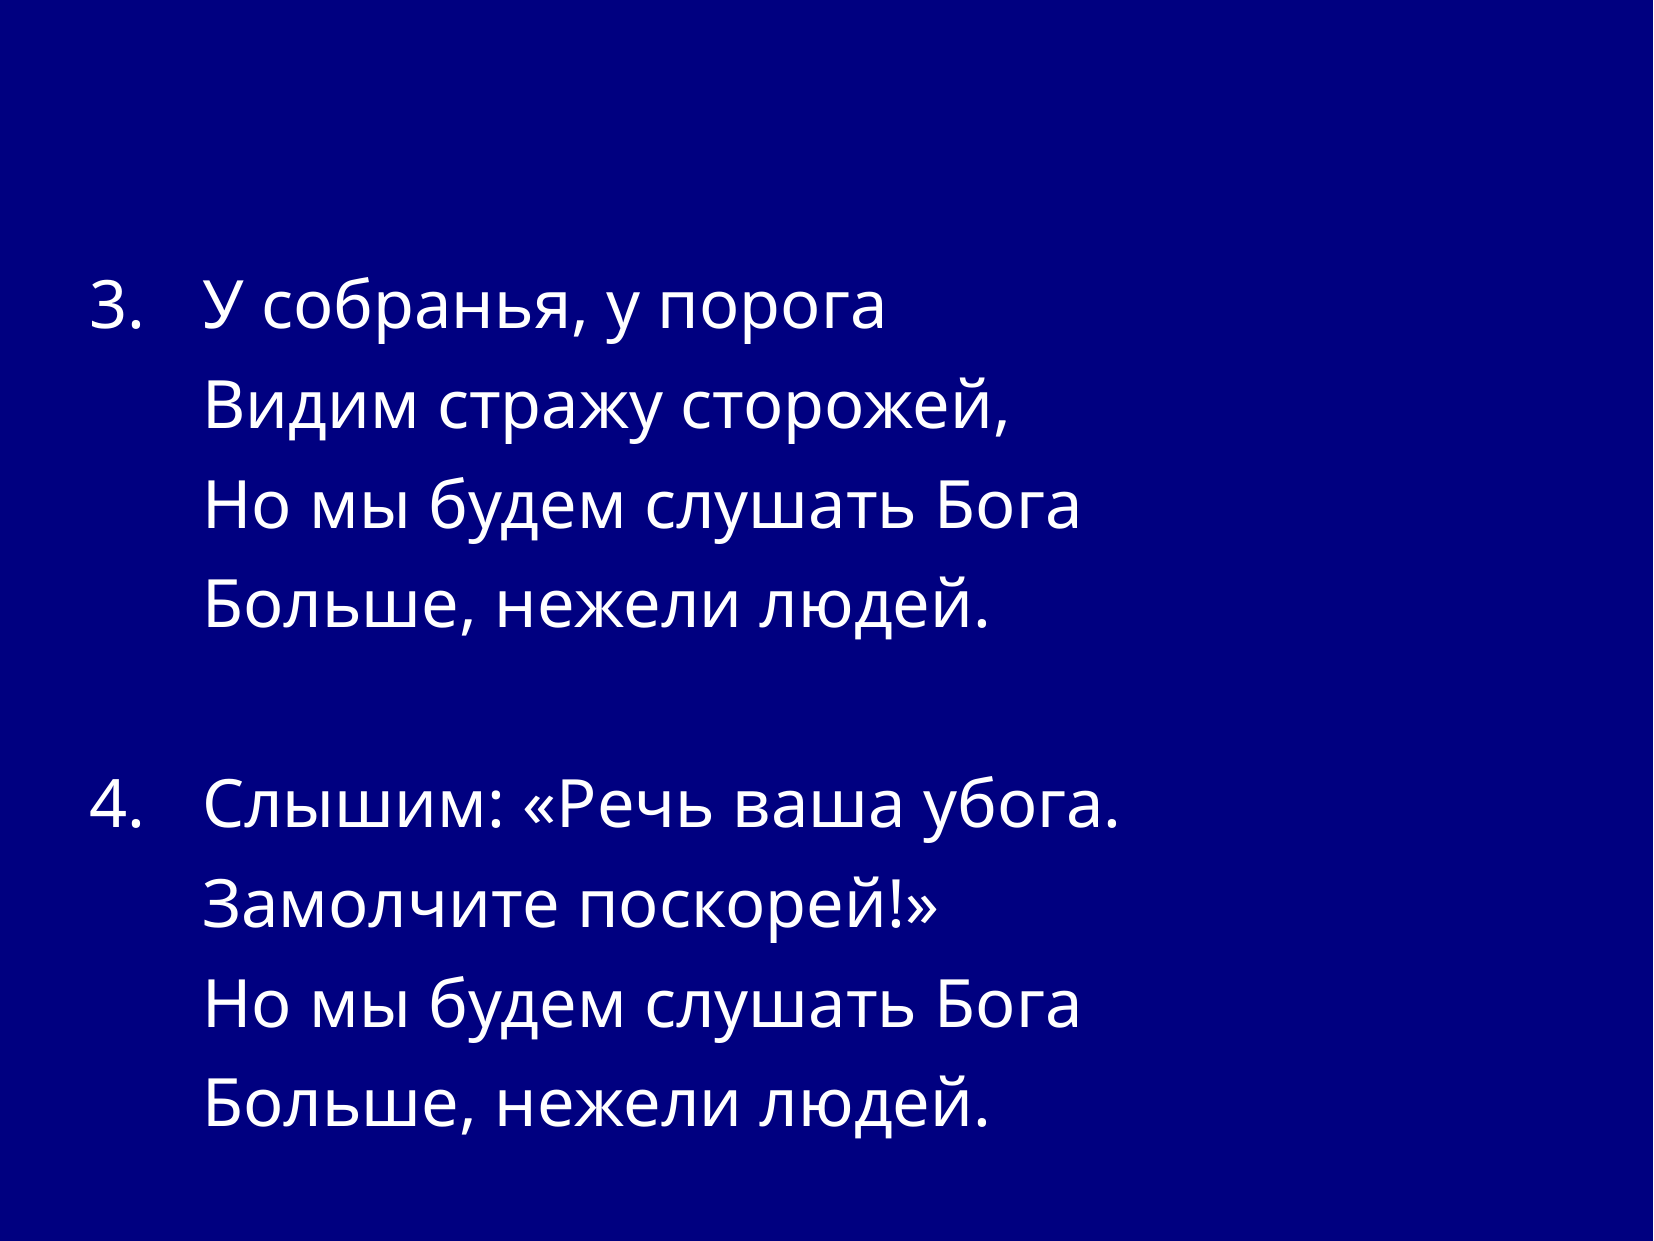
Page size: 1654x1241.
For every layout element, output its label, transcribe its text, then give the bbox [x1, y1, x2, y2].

text_box 3. У собранья, у порога Видим стражу сторожей, Но мы будем слушать Бога Больше, нежели людей. 4. Слышим: «Речь ваша убога. Замолчите поскорей!» Но мы будем слушать Бога Больше, нежели людей. [75, 150, 1576, 1163]
